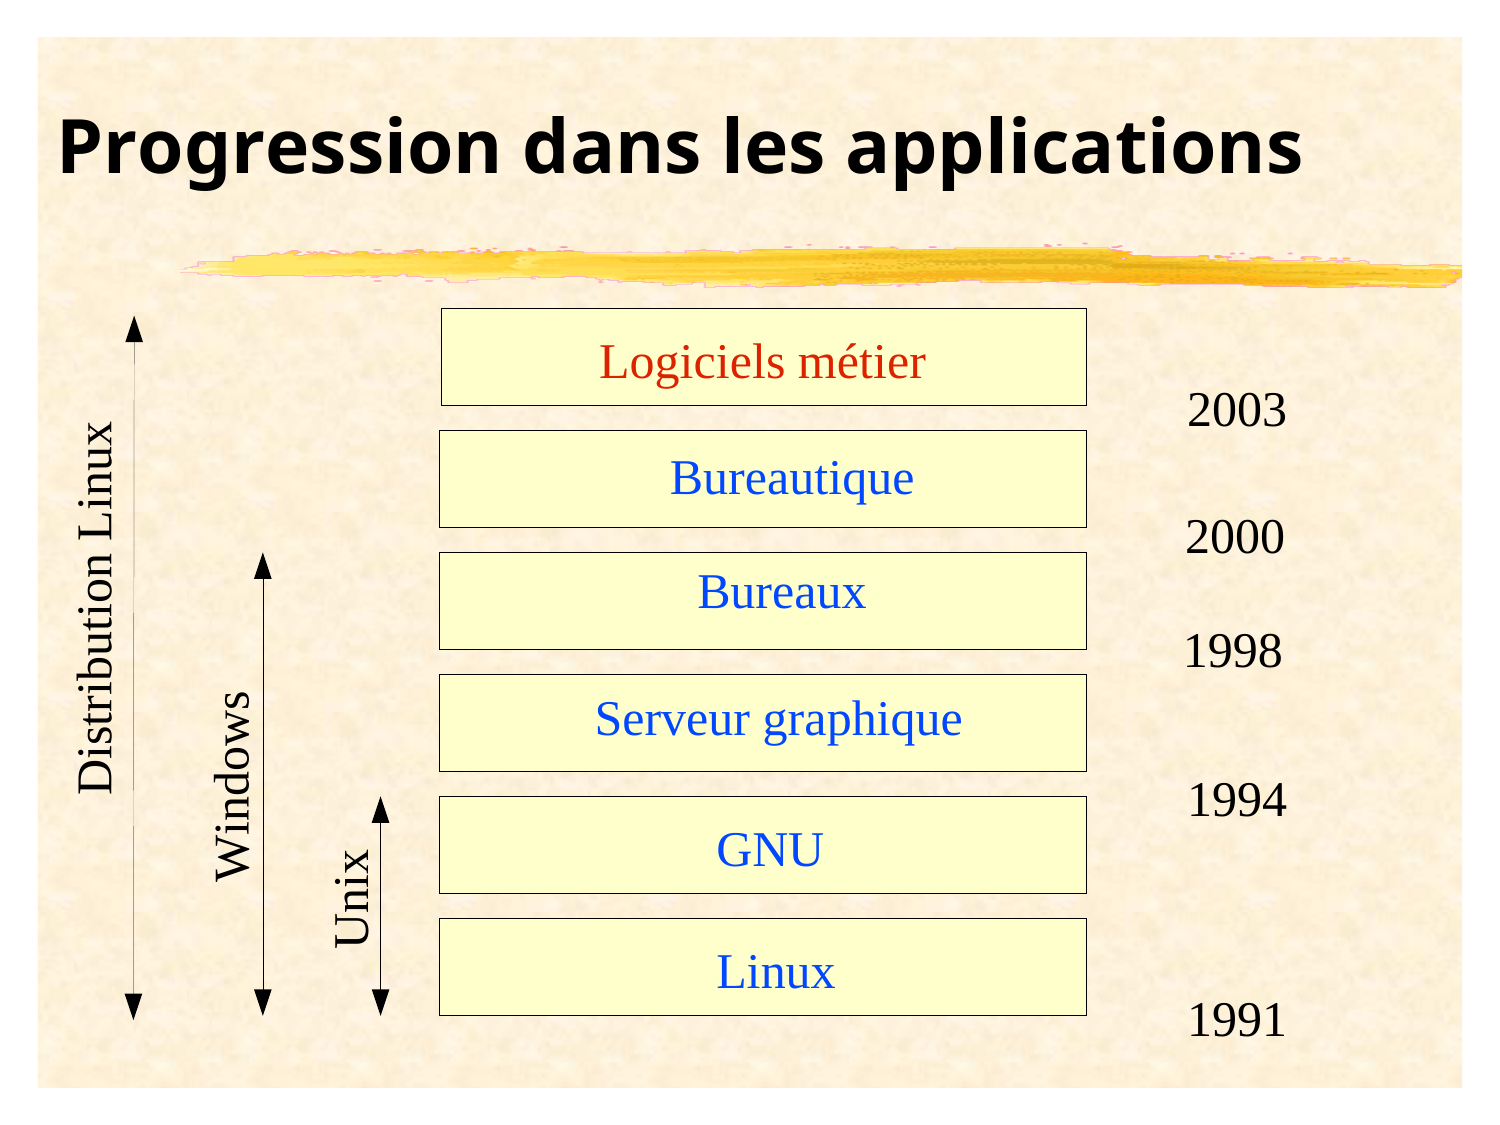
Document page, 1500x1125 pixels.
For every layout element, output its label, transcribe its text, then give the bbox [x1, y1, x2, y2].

text_box 2003 [1175, 381, 1301, 451]
text_box Unix [323, 813, 439, 961]
text_box 1994 [1175, 771, 1301, 842]
text_box Serveur graphique [536, 690, 1010, 761]
text_box Windows [204, 651, 274, 895]
picture [37, 37, 1463, 1088]
text_box [439, 674, 1087, 772]
title Progression dans les applications [56, 37, 1463, 251]
text_box [441, 308, 1087, 406]
text_box GNU [704, 822, 867, 892]
text_box 1998 [1171, 623, 1296, 693]
text_box Bureaux [591, 564, 962, 636]
text_box Distribution Linux [66, 378, 134, 808]
text_box 1991 [1175, 991, 1301, 1061]
text_box BureauxB [439, 552, 1087, 650]
text_box Linux [704, 944, 842, 1014]
text_box Logiciels métier [587, 334, 990, 404]
text_box [439, 796, 1087, 894]
text_box Bureautique [439, 430, 1087, 528]
text_box 2000 [1173, 508, 1298, 578]
text_box Bureautique [601, 449, 972, 521]
text_box [439, 918, 1087, 1016]
